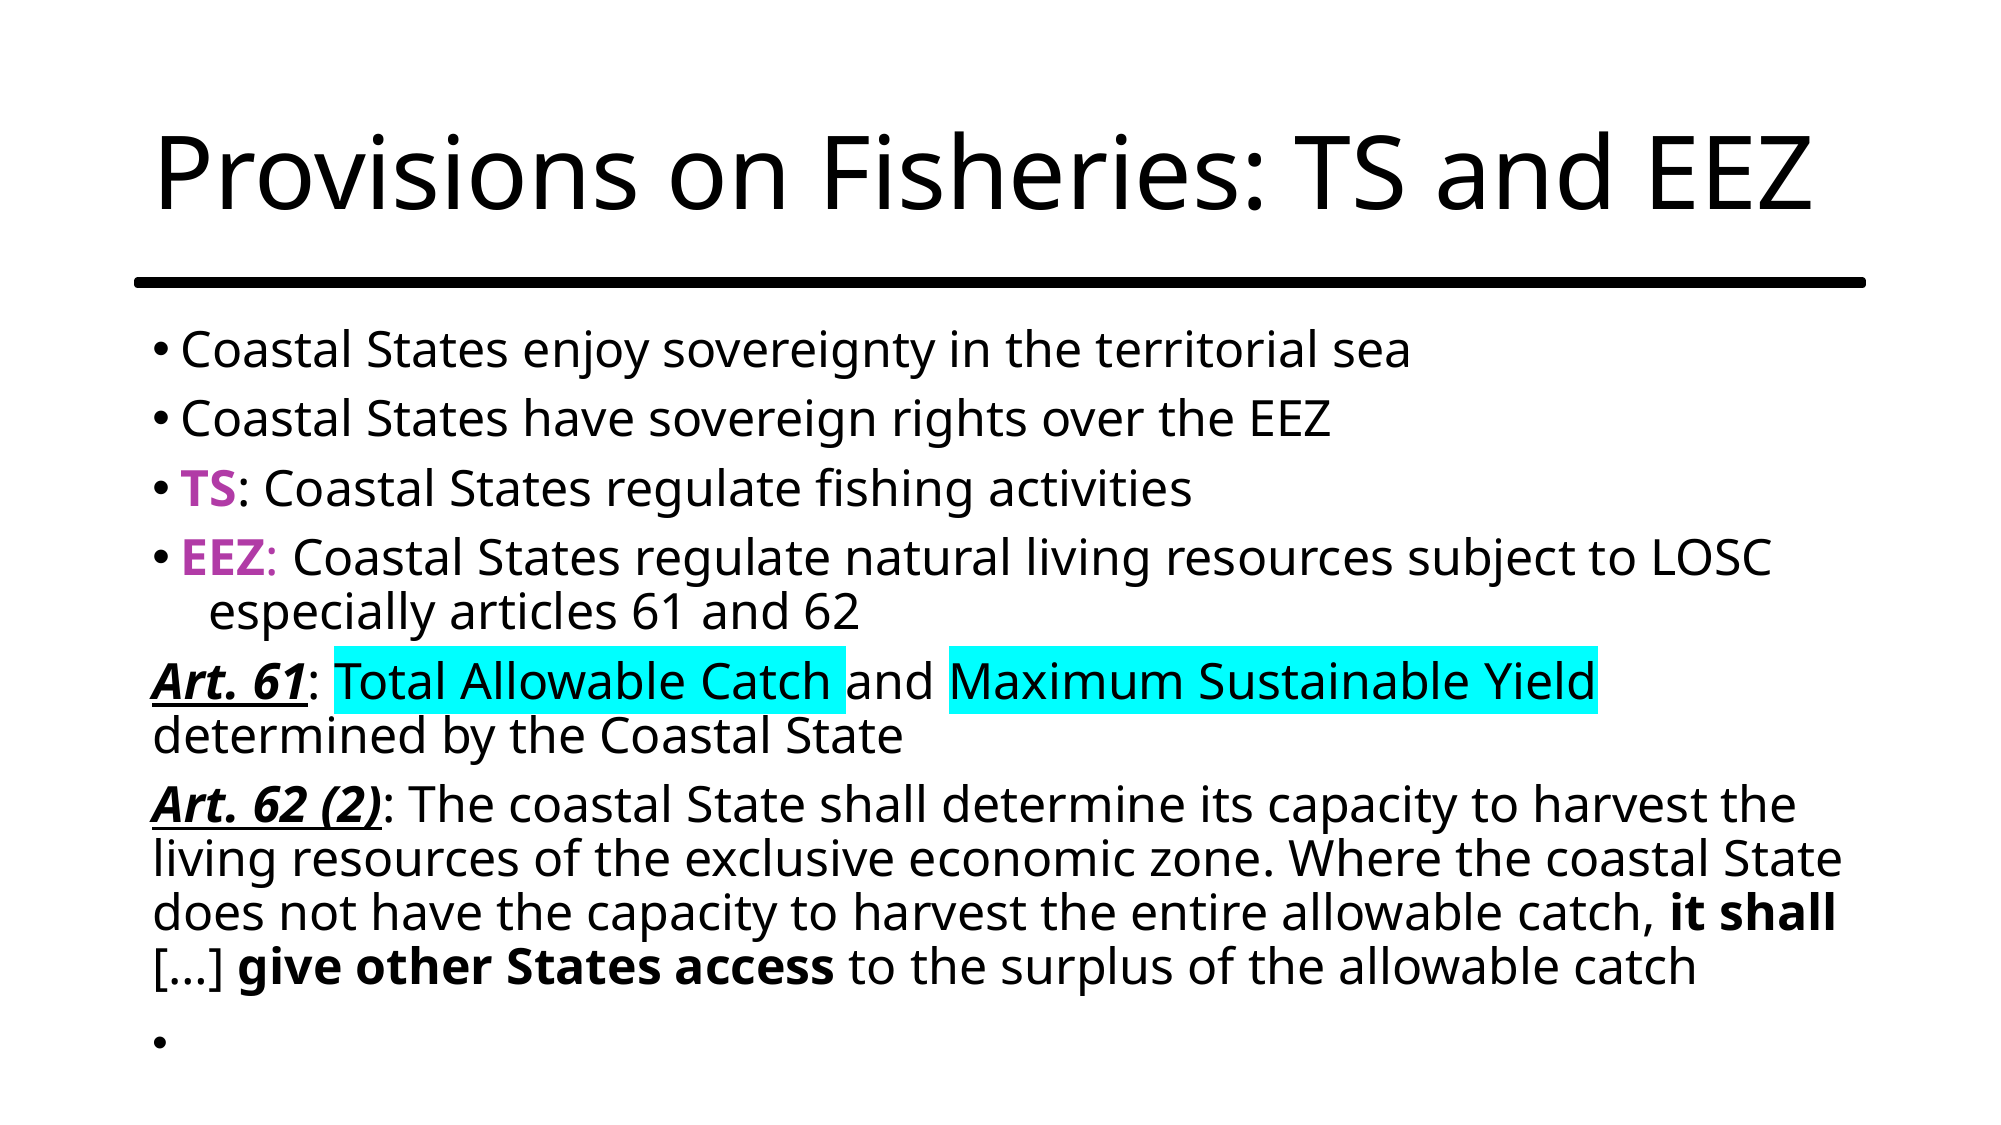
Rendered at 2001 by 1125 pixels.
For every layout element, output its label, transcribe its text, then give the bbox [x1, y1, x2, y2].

title Provisions on Fisheries: TS and EEZ [137, 59, 1863, 278]
list Coastal States enjoy sovereignty in the territorial sea Coastal States have sovereign rights over the EEZ TS: Coastal States regulate fishing activities EEZ: Coastal States regulate natural living resources subject to LOSC especially articles 61 and 62 Art. 61: Total Allowable Catch and Maximum Sustainable Yield determined by the Coastal State Art. 62 (2): The coastal State shall determine its capacity to harvest the living resources of the exclusive economic zone. Where the coastal State does not have the capacity to harvest the entire allowable catch, it shall […] give other States access to the surplus of the allowable catch [137, 316, 1863, 1057]
